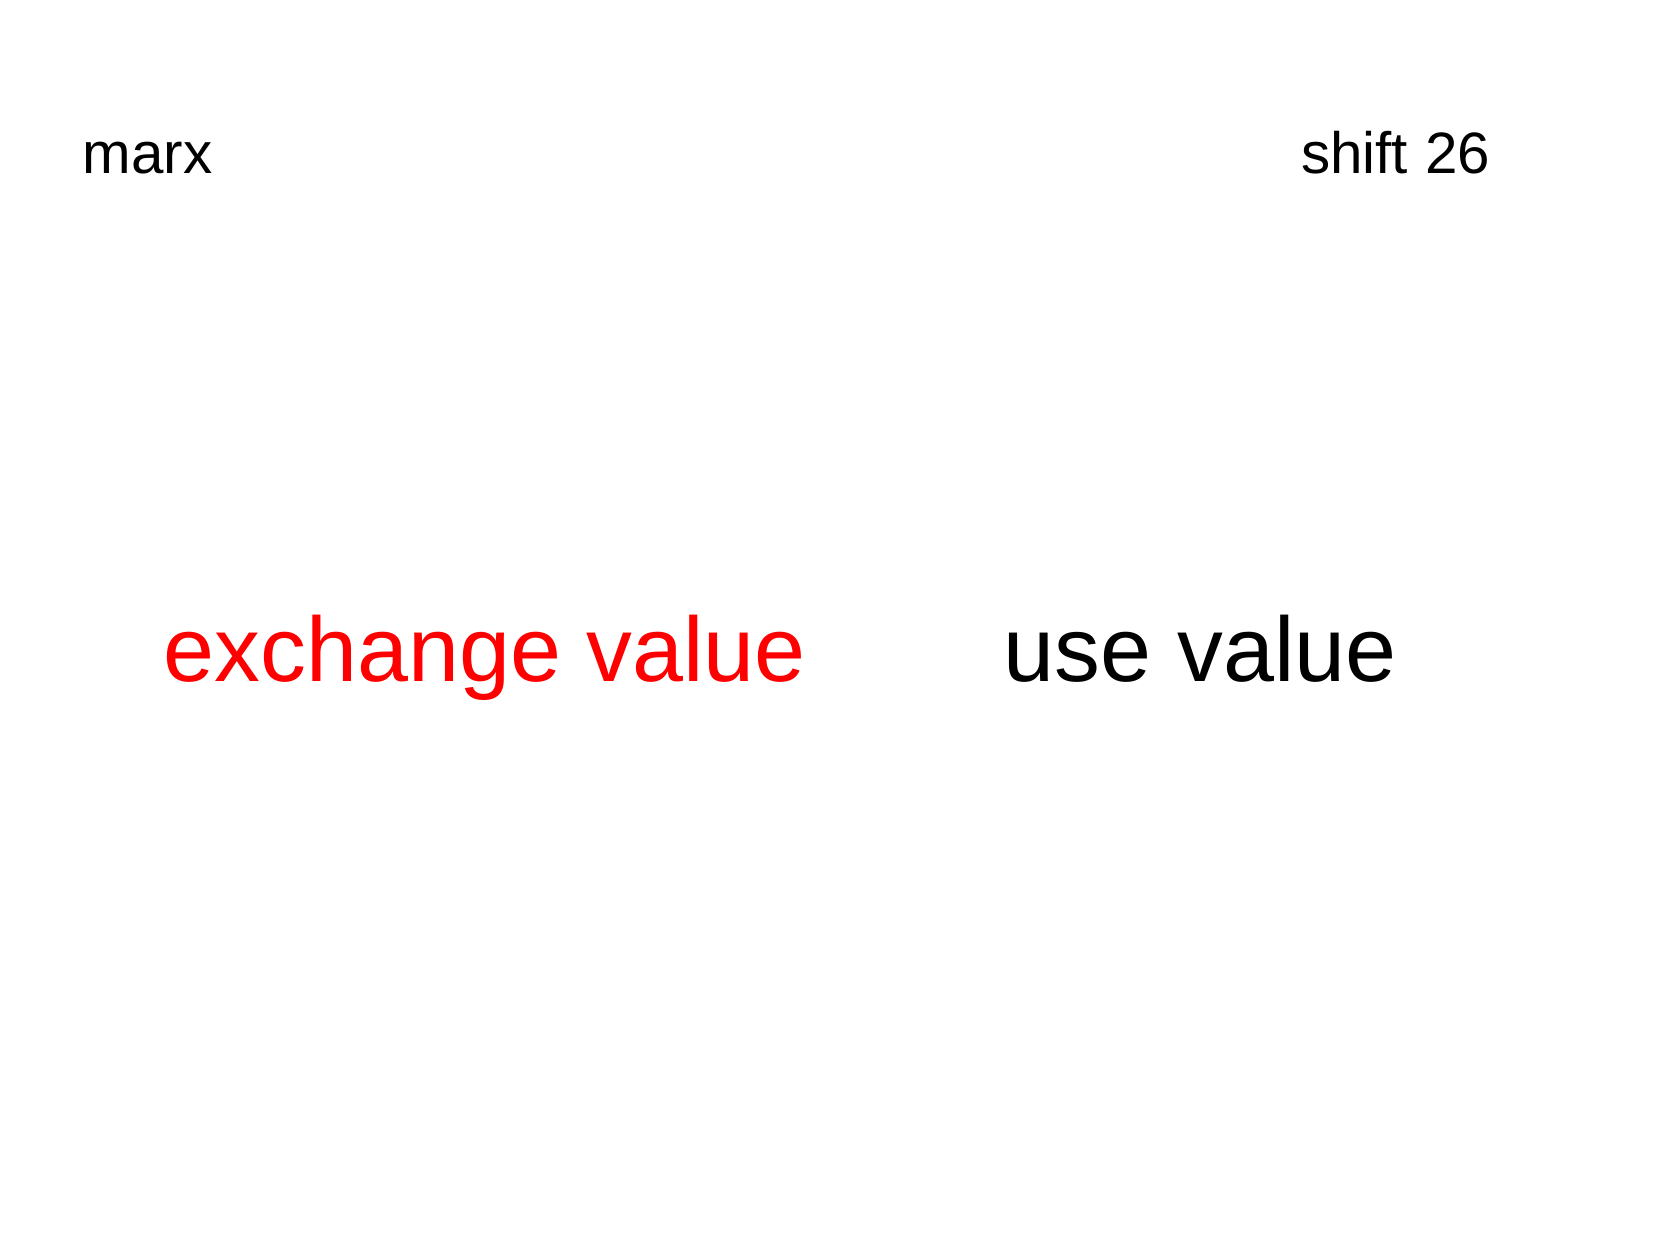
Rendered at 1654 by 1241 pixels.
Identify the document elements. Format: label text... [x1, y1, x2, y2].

title marx [82, 49, 767, 257]
title 26 [1425, 49, 1572, 257]
list exchange value [60, 290, 760, 1010]
list use value [760, 290, 1571, 1010]
title shift [767, 49, 1409, 257]
